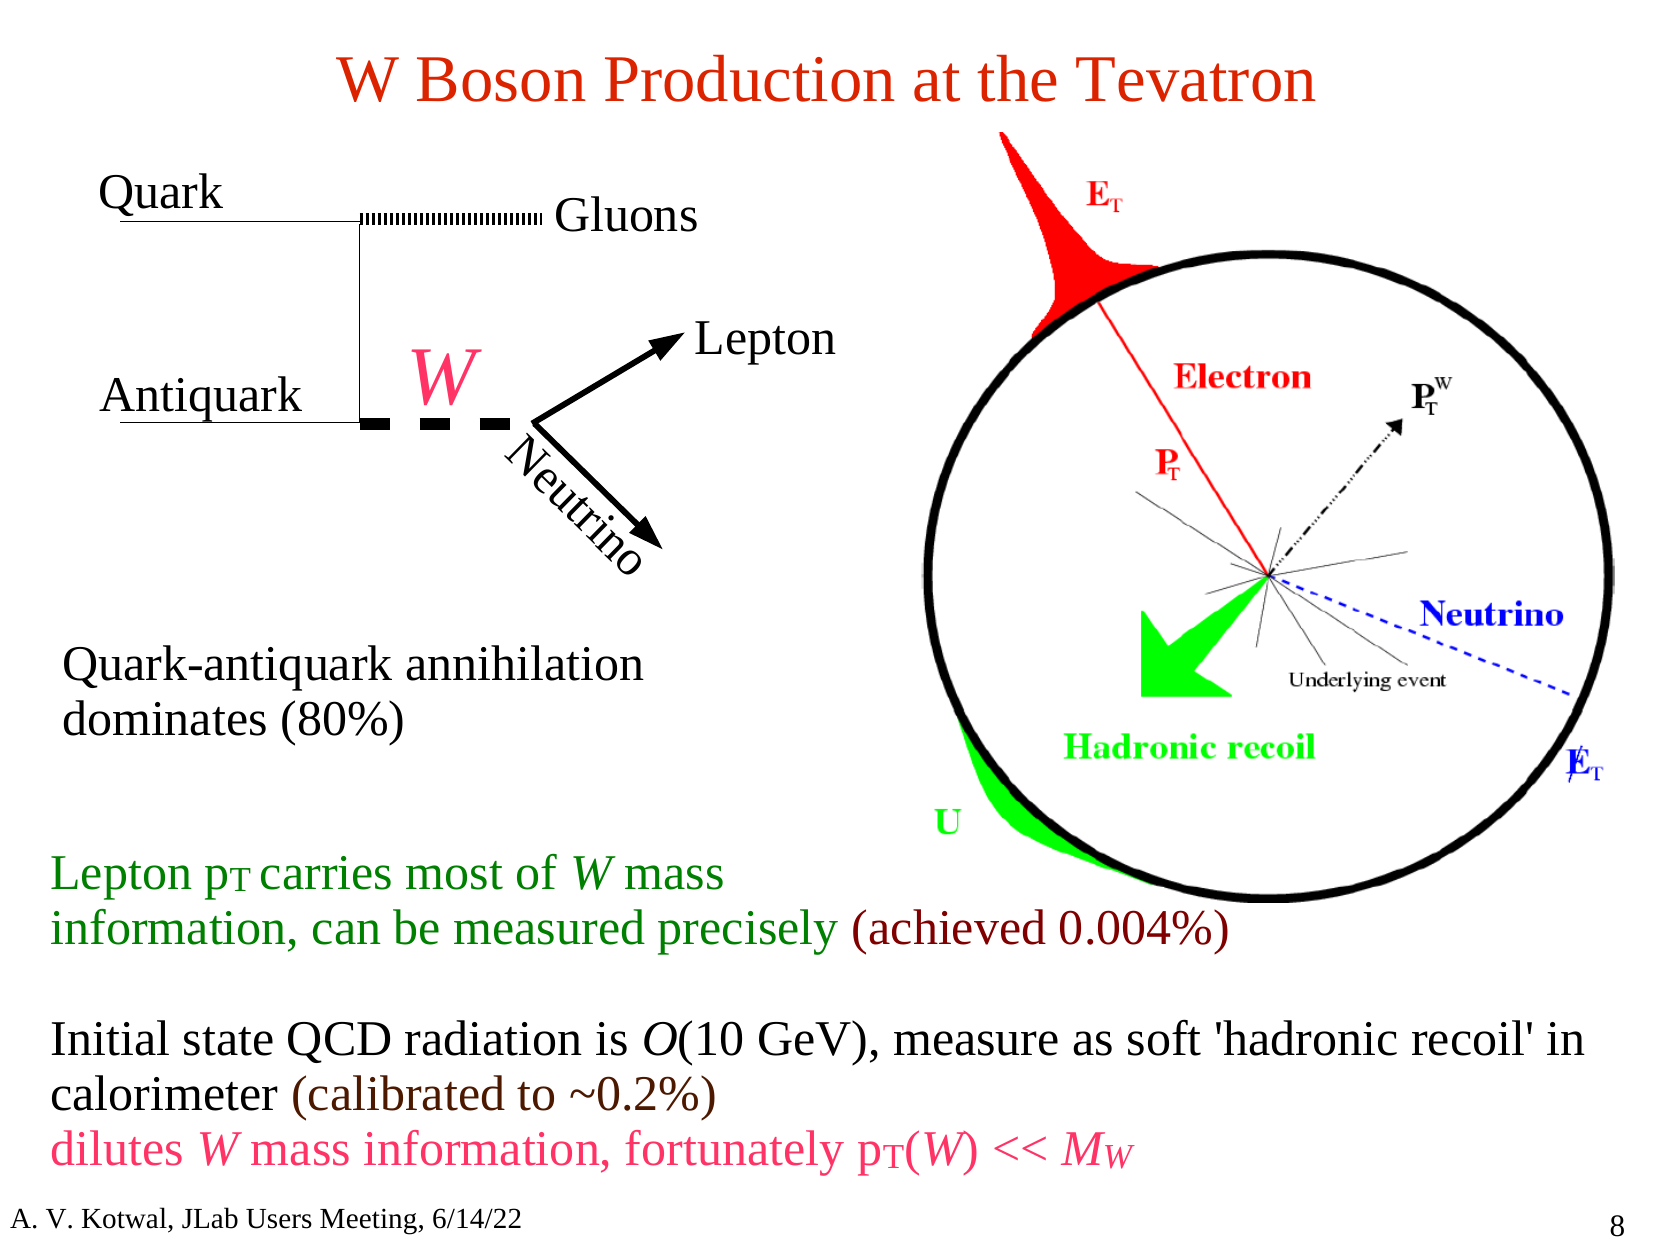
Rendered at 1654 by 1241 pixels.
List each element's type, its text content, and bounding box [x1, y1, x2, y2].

text_box Antiquark [99, 366, 303, 422]
text_box Gluons [554, 187, 699, 243]
text_box W [406, 330, 503, 431]
text_box Quark-antiquark annihilation dominates (80%) [62, 635, 645, 756]
text_box Lepton [694, 310, 837, 366]
picture [887, 132, 1654, 903]
title W Boson Production at the Tevatron [121, 2, 1534, 156]
text_box Lepton pT carries most of W mass information, can be measured precisely (achieved 0.004%) Initial state QCD radiation is O(10 GeV), measure as soft 'hadronic recoil' in calorimeter (calibrated to ~0.2%) dilutes W mass information, fortunately pT(W) << MW [50, 844, 1584, 1227]
text_box Quark [98, 163, 224, 219]
